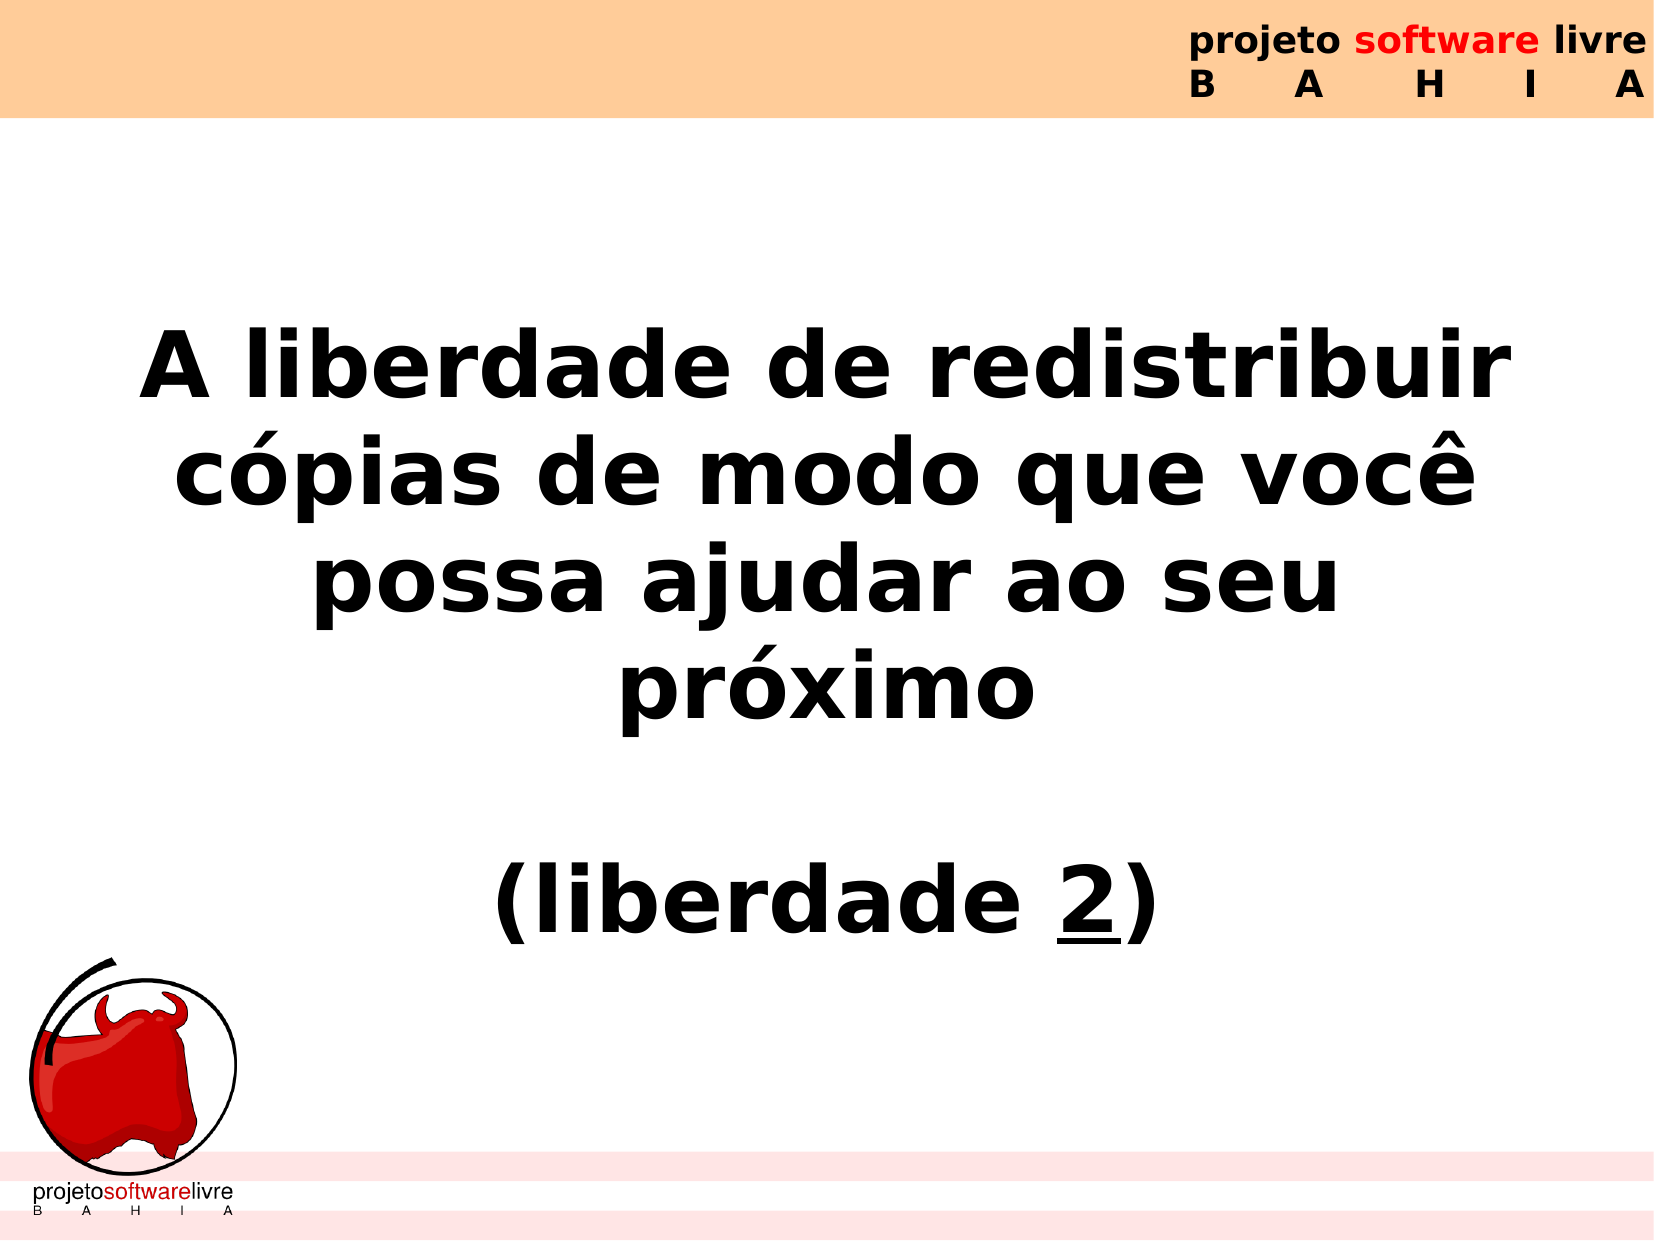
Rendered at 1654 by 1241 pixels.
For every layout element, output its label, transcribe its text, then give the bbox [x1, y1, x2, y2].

picture [29, 957, 237, 1215]
title A liberdade de redistribuir cópias de modo que você possa ajudar ao seu próximo (liberdade 2) [82, 312, 1571, 955]
